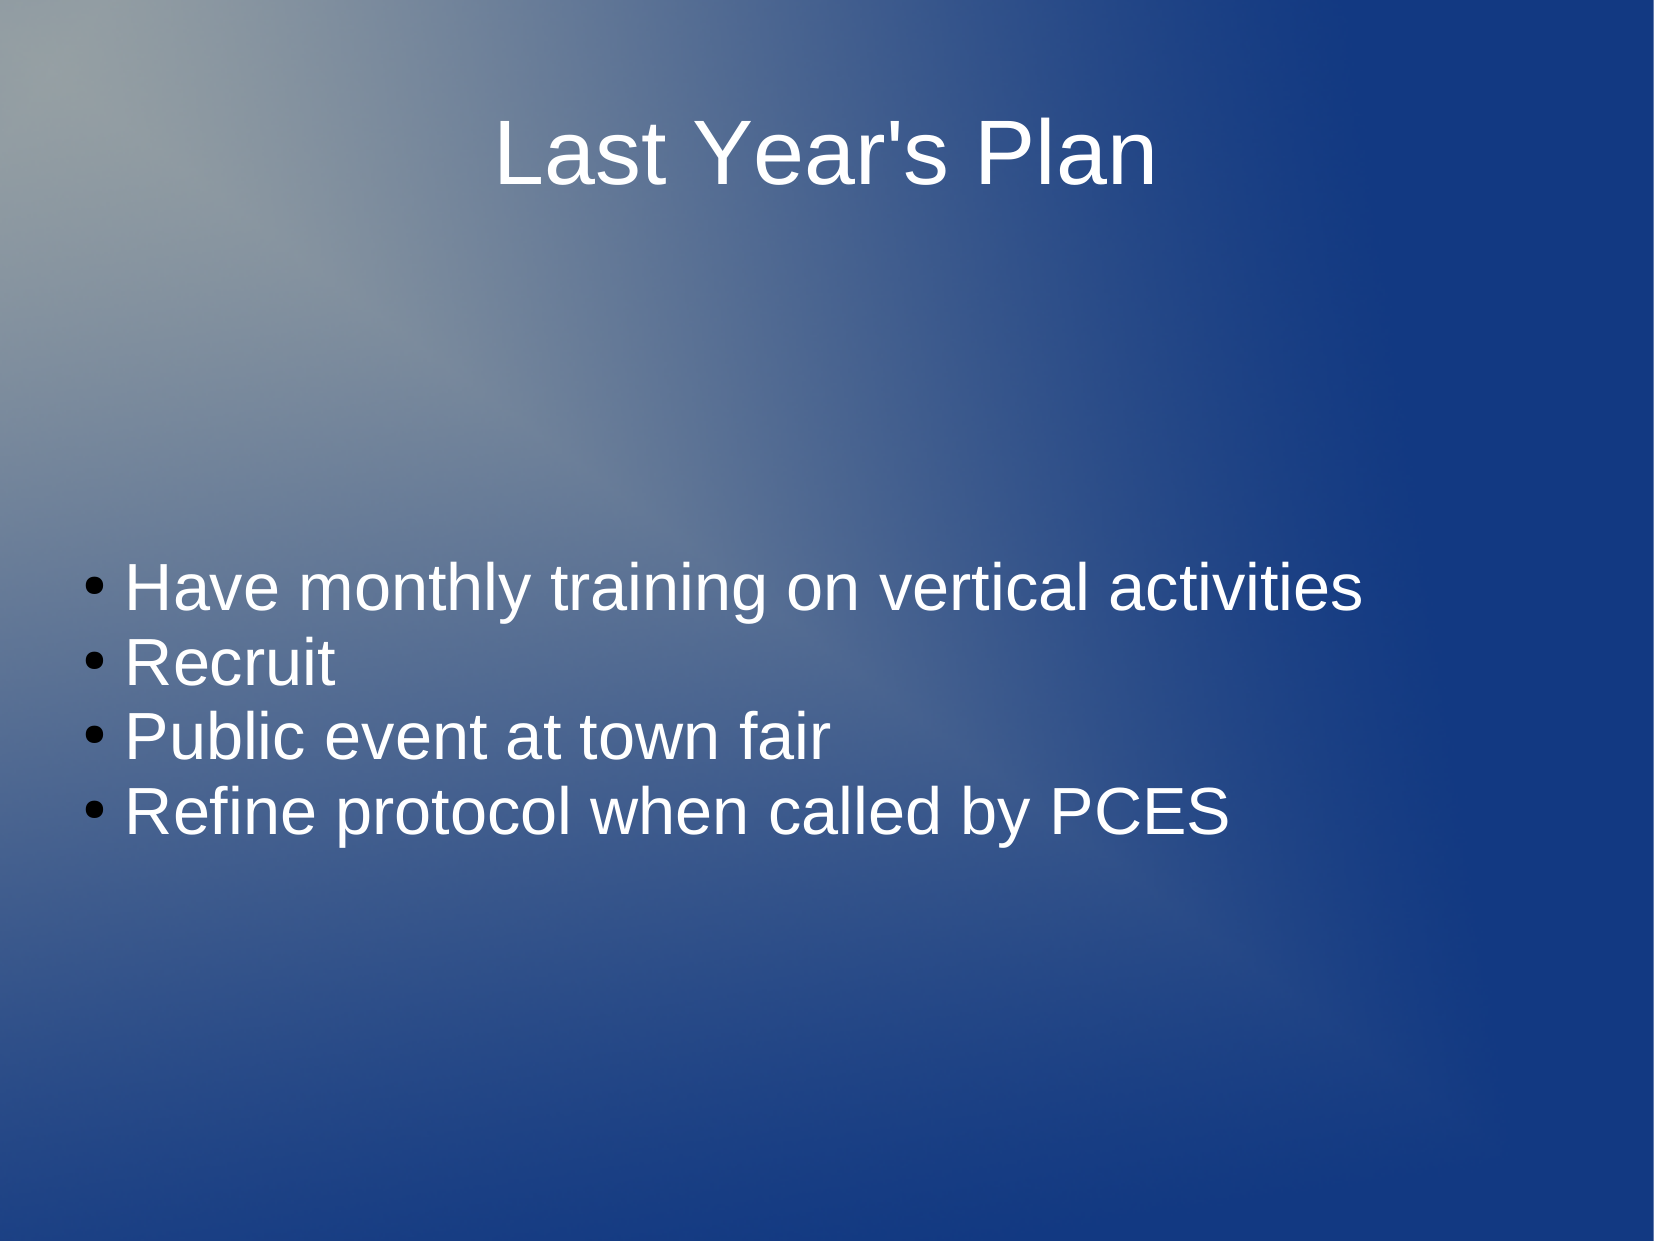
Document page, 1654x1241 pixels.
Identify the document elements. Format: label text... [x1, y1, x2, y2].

picture [0, 0, 1654, 1241]
title Last Year's Plan [82, 56, 1571, 250]
subtitle Have monthly training on vertical activities Recruit Public event at town fair Refine protocol when called by PCES [82, 297, 1571, 1102]
